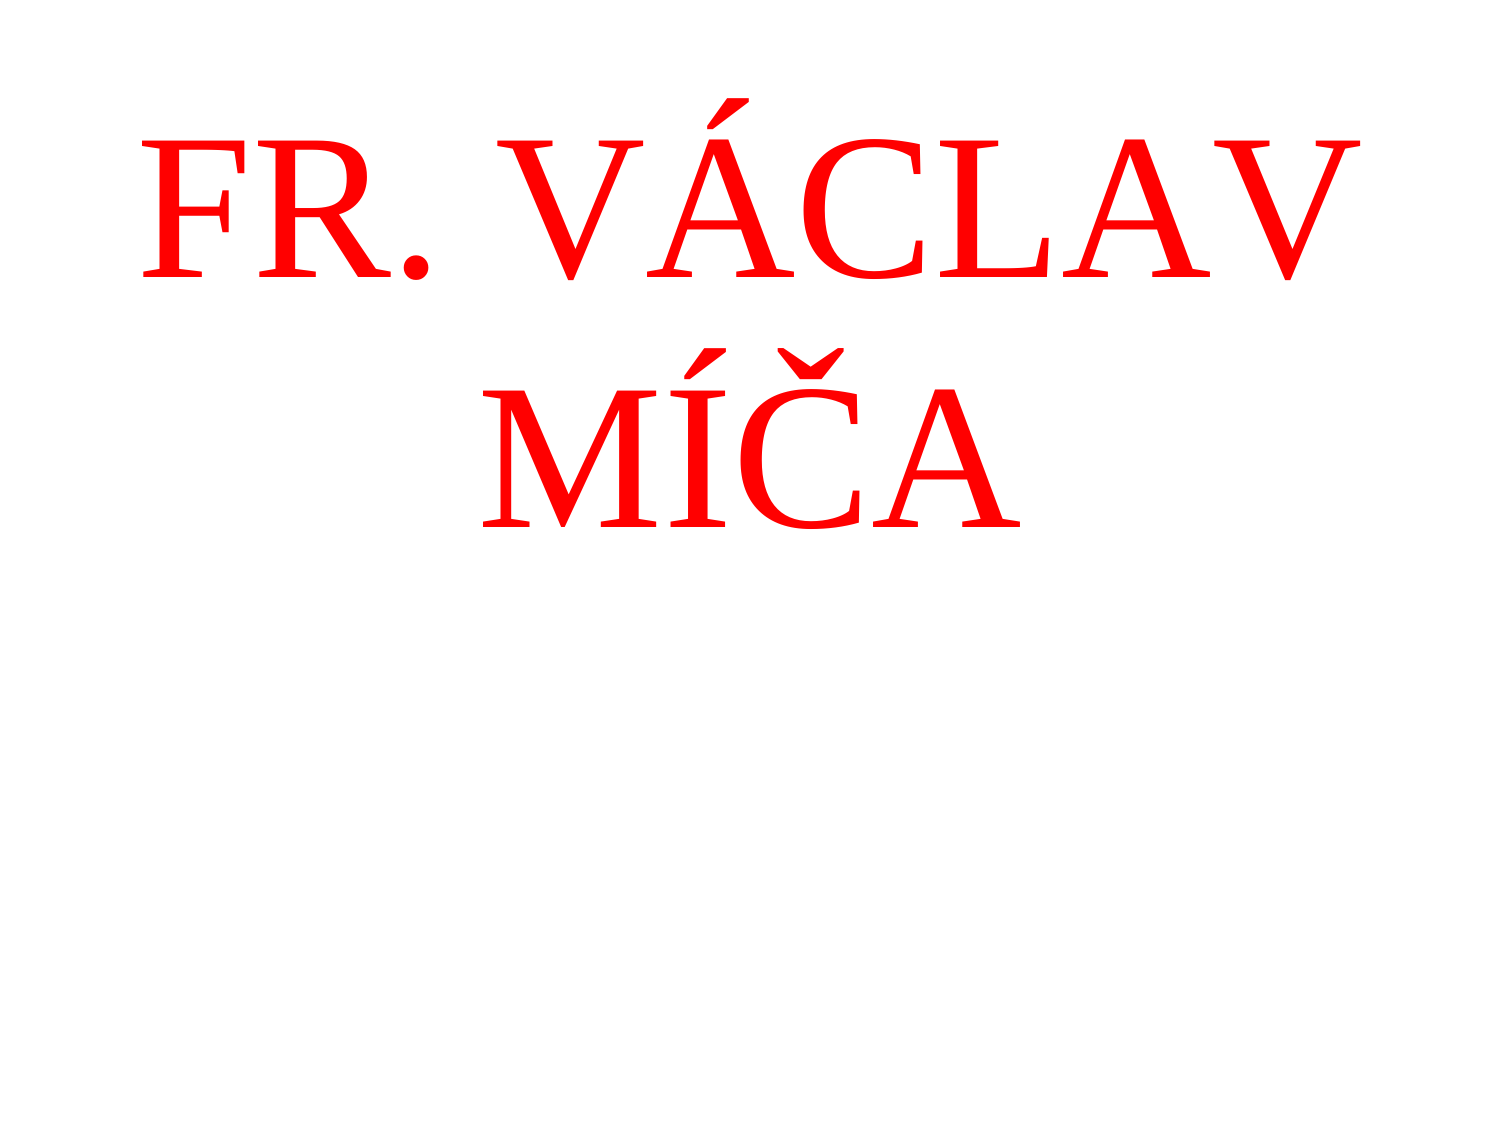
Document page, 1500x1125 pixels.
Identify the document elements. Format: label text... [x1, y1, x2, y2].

title FR. VÁCLAV MÍČA [112, 0, 1388, 577]
